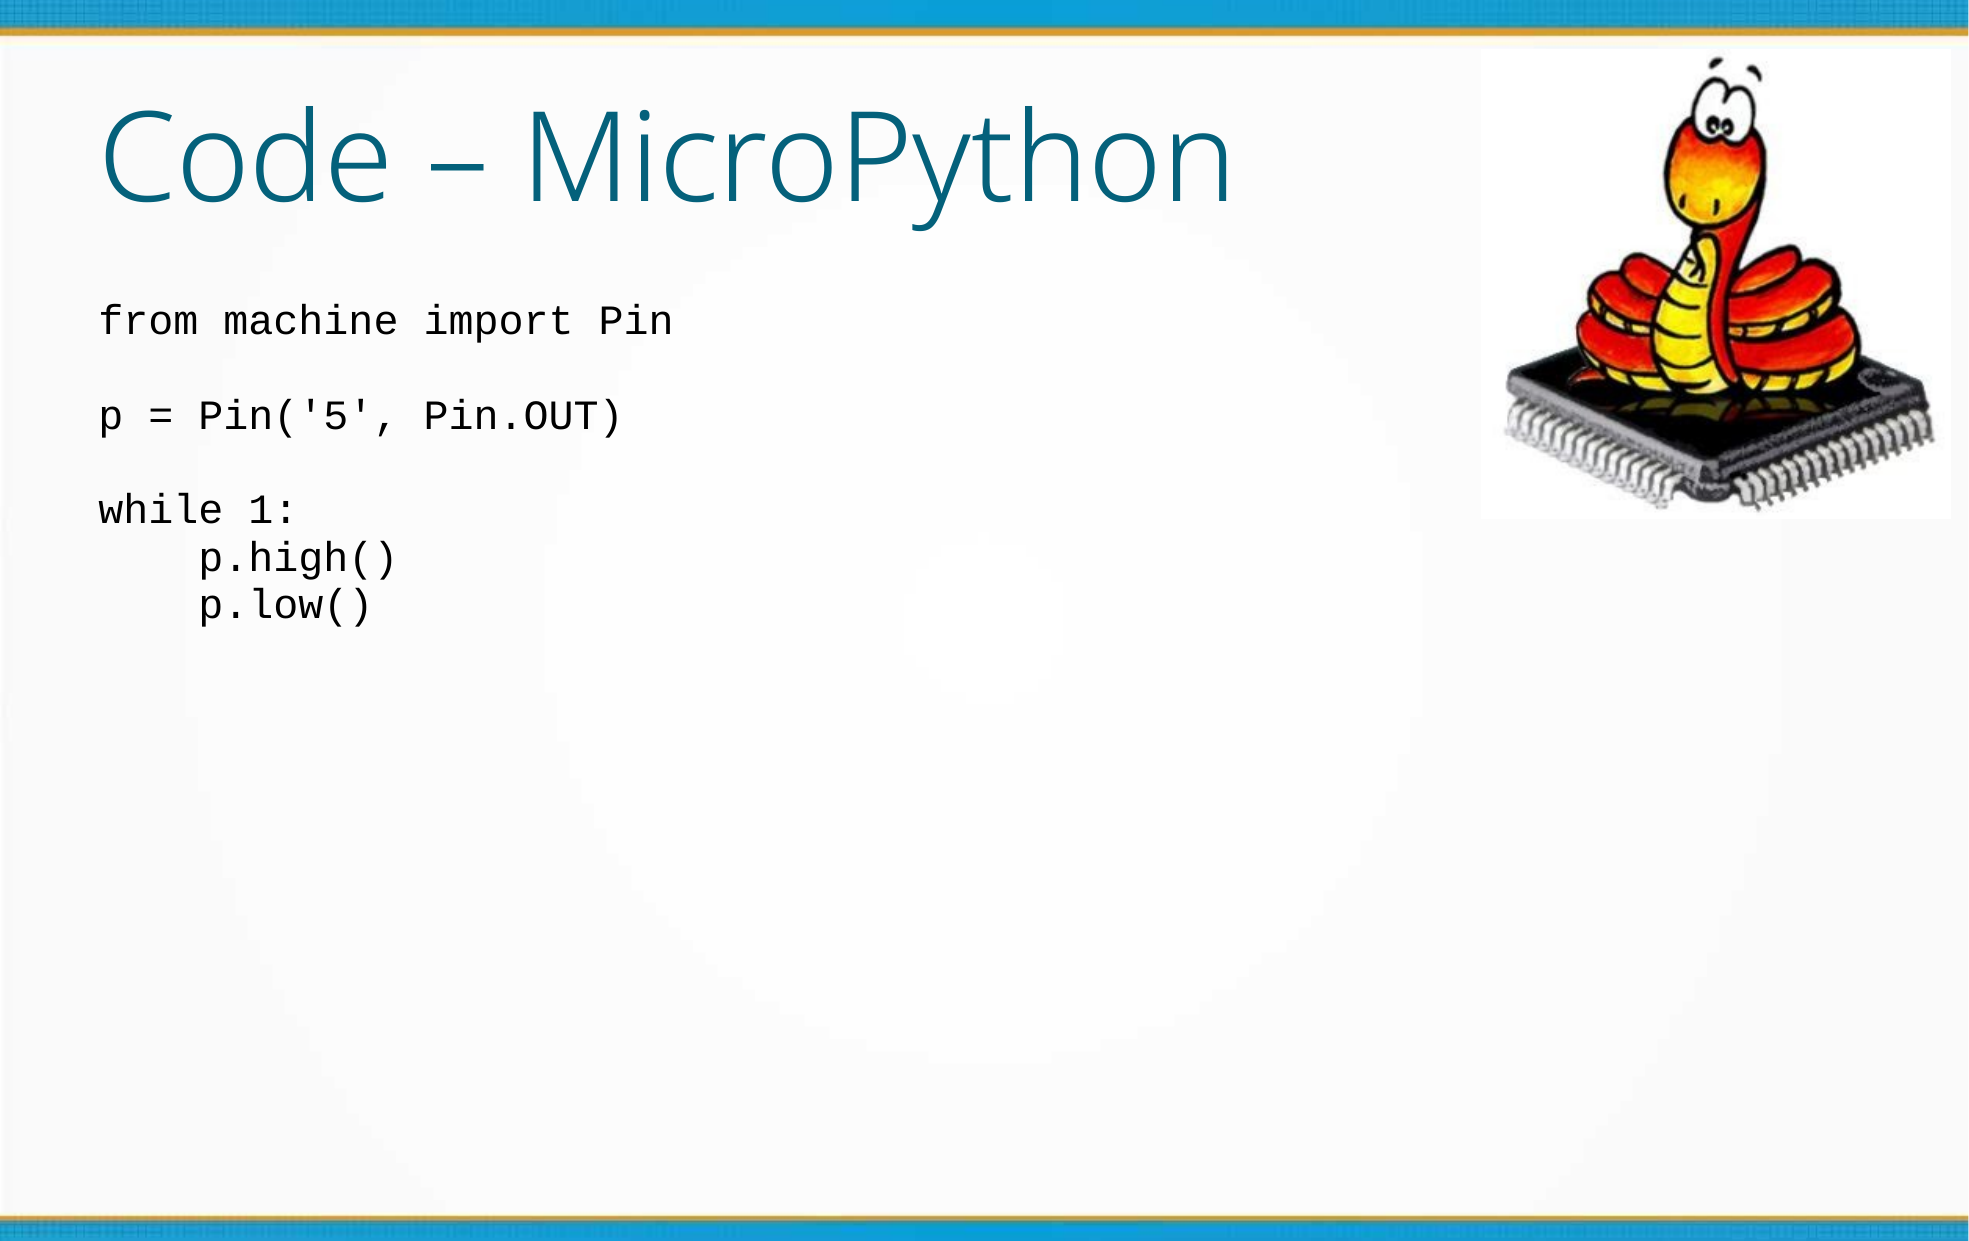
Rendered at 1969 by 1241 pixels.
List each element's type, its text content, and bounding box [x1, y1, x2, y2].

title Code – MicroPython [98, 49, 1481, 257]
list from machine import Pin p = Pin('5', Pin.OUT) while 1: p.high() p.low() [98, 300, 1876, 1186]
picture [0, 0, 1969, 1241]
